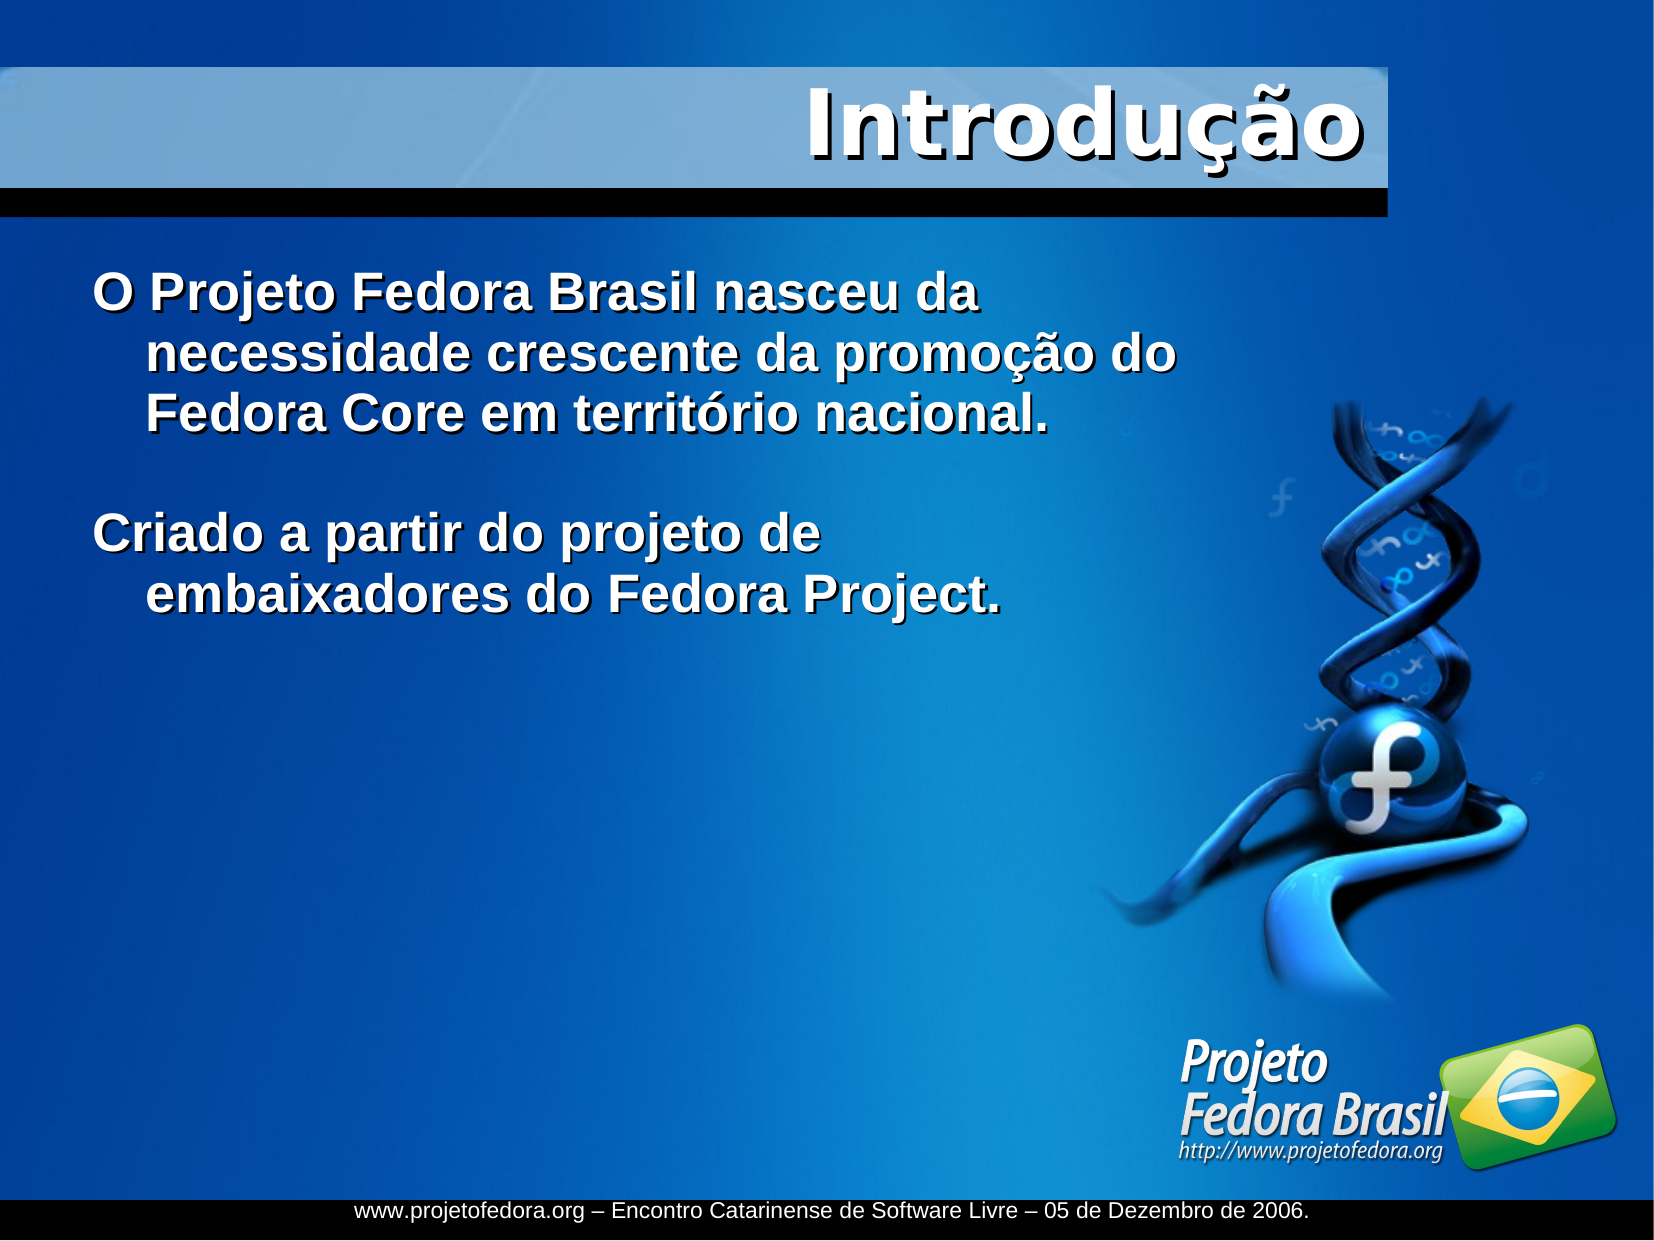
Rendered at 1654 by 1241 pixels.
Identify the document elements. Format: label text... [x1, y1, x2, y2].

text_box Introdução [787, 63, 1394, 202]
picture [0, 0, 1654, 1200]
text_box www.projetofedora.org – Encontro Catarinense de Software Livre – 05 de Dezembro de 2006. [339, 1190, 1427, 1241]
list O Projeto Fedora Brasil nasceu da necessidade crescente da promoção do Fedora Core em território nacional. Criado a partir do projeto de embaixadores do Fedora Project. [75, 261, 1201, 1163]
